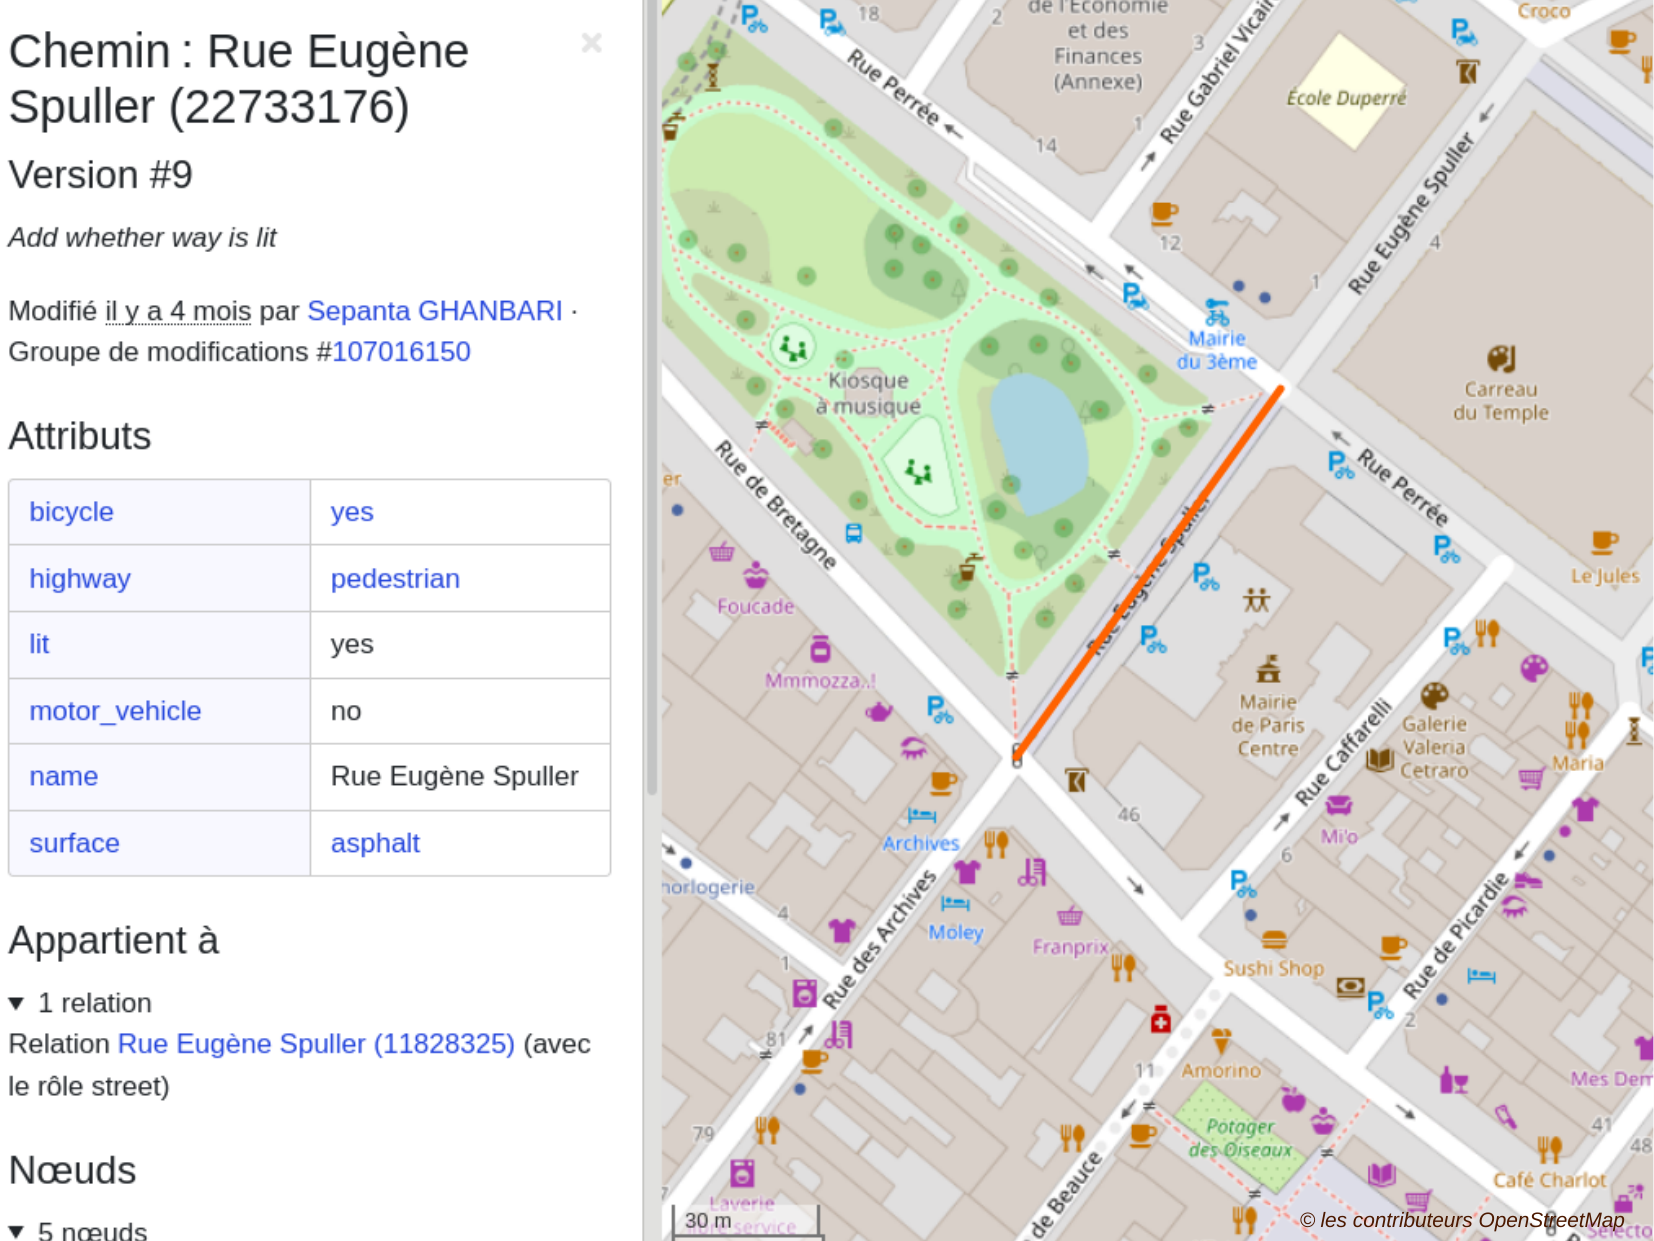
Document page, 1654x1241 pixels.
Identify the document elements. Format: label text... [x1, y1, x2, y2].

text_box © les contributeurs OpenStreetMap [1238, 1201, 1640, 1241]
picture [0, 0, 1654, 1241]
